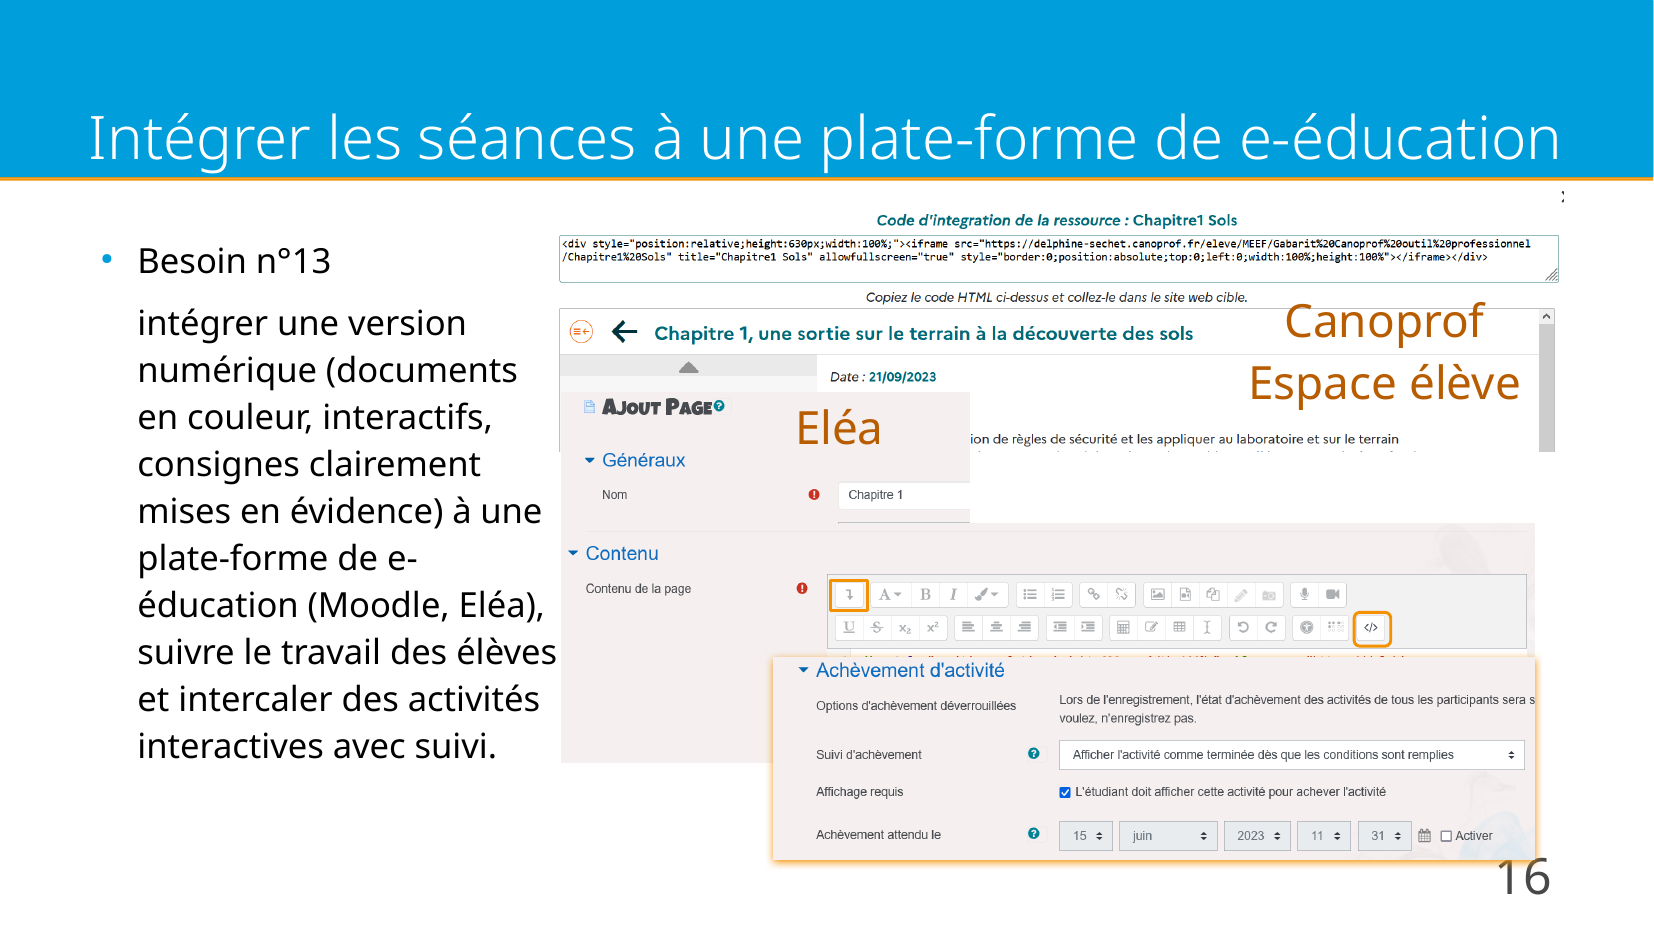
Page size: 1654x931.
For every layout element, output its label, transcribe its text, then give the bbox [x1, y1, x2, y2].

text_box Canoprof Espace élève [1242, 287, 1499, 415]
title Intégrer les séances à une plate-forme de e-éducation [88, 14, 1565, 178]
text_box Eléa [789, 392, 882, 462]
list Besoin n°13 intégrer une version numérique (documents en couleur, interactifs, consignes clairement mises en évidence) à une plate-forme de e-éducation (Moodle, Eléa), suivre le travail des élèves et intercaler des activités interactives avec suivi. [88, 236, 562, 813]
picture [0, 181, 1654, 931]
